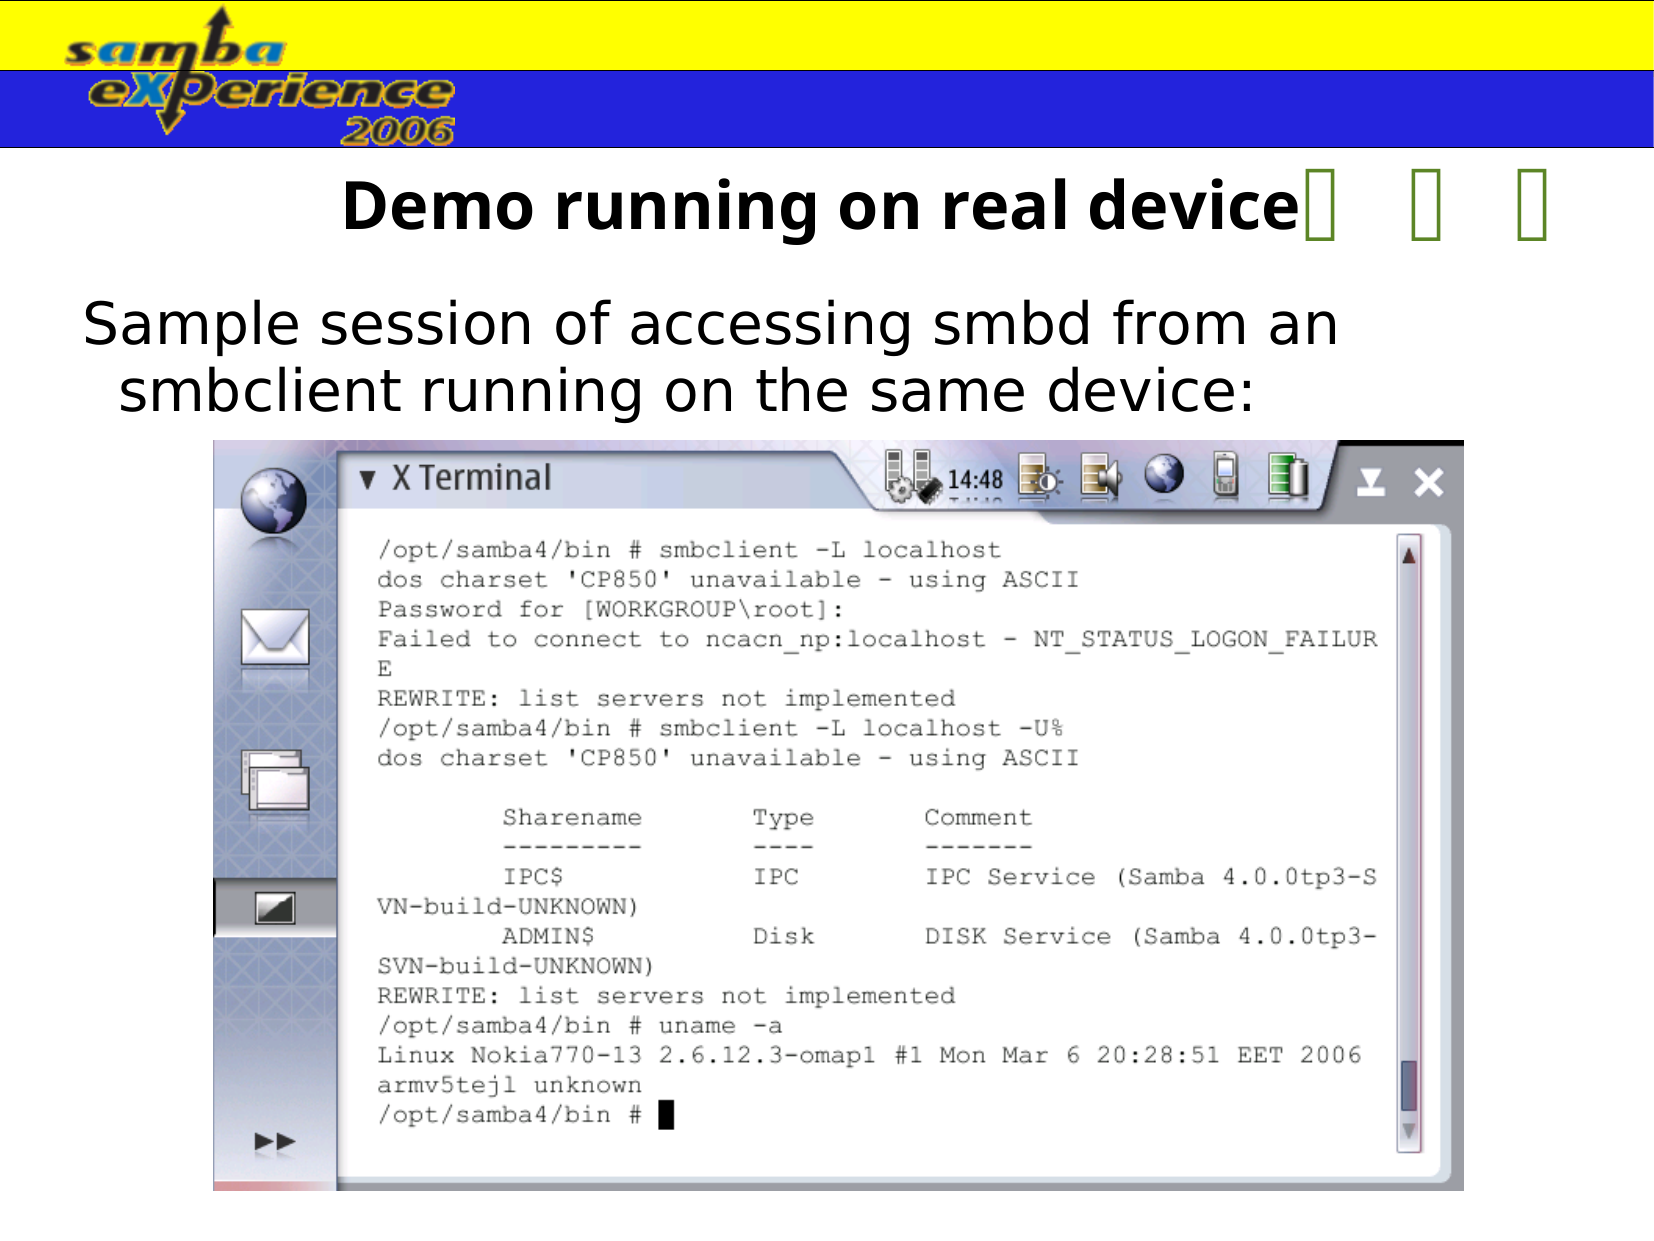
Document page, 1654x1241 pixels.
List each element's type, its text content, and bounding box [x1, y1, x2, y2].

text_box  [1500, 159, 1639, 281]
title Demo running on real device [76, 99, 1565, 308]
picture [64, 71, 455, 147]
picture [64, 2, 455, 70]
text_box  [1393, 159, 1500, 281]
picture [64, 148, 76, 154]
list Sample session of accessing smbd from an smbclient running on the same device: [82, 290, 1571, 1109]
text_box  [1287, 159, 1393, 281]
picture [213, 440, 1464, 1191]
